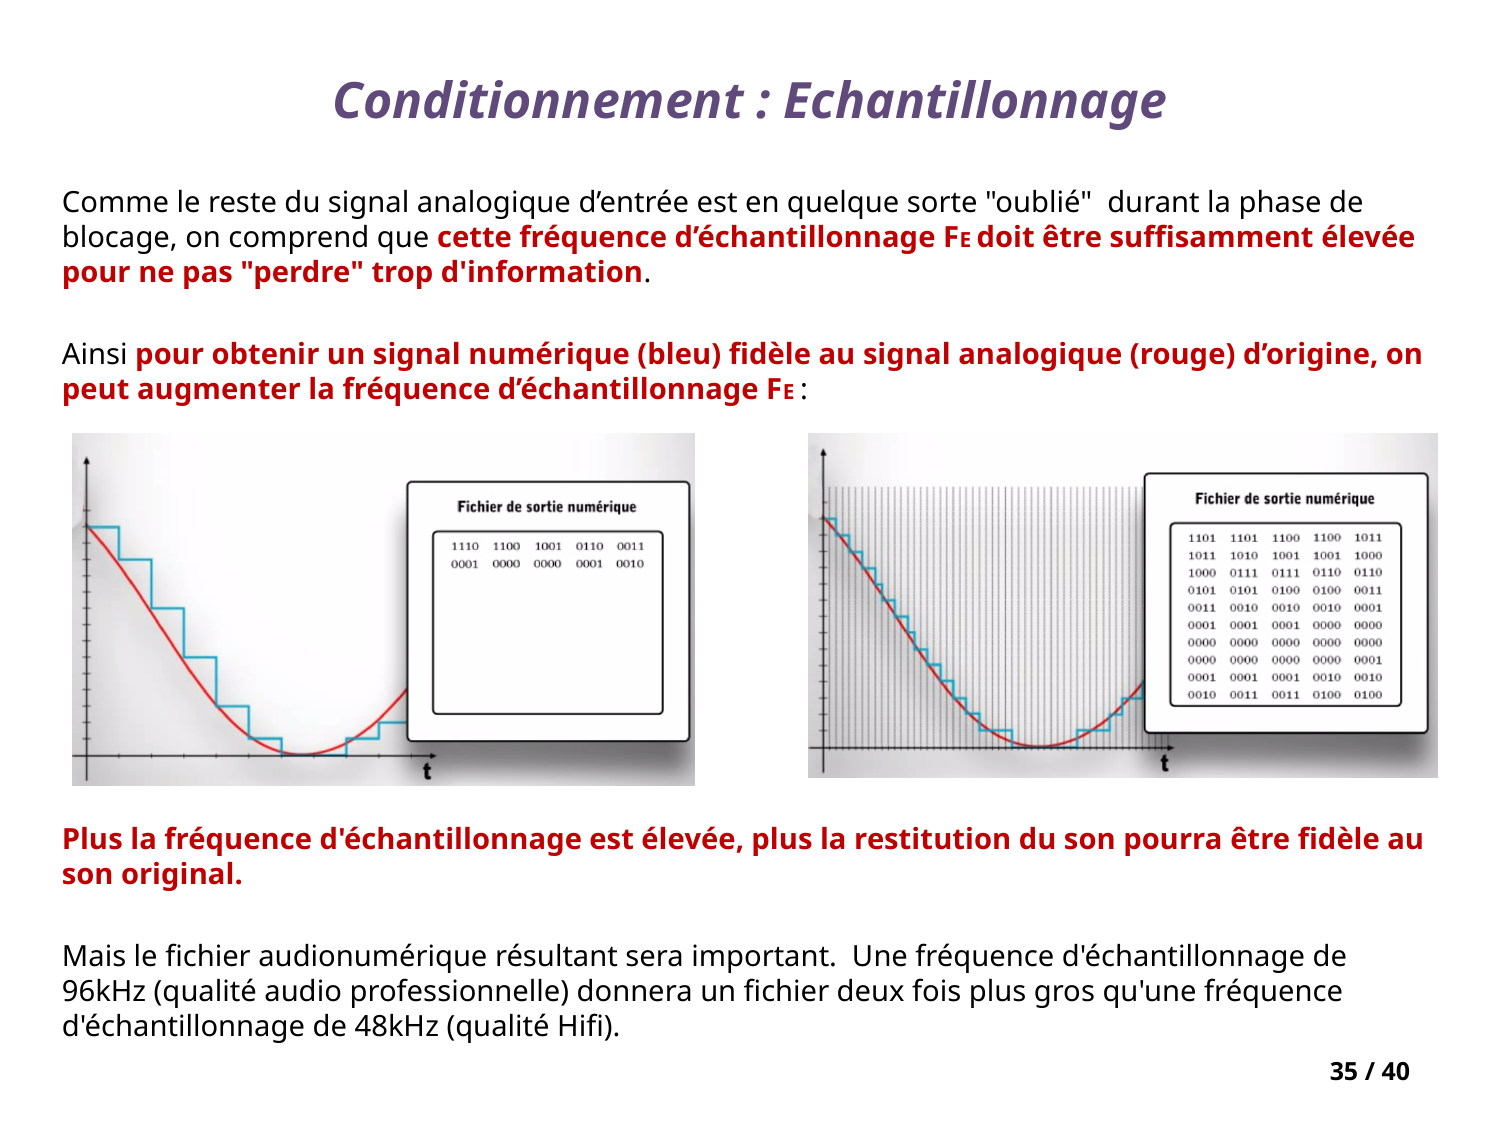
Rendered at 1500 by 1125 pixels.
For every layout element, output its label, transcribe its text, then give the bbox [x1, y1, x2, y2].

list Comme le reste du signal analogique d’entrée est en quelque sorte "oublié" durant la phase de blocage, on comprend que cette fréquence d’échantillonnage FE doit être suffisamment élevée pour ne pas "perdre" trop d'information. Ainsi pour obtenir un signal numérique (bleu) fidèle au signal analogique (rouge) d’origine, on peut augmenter la fréquence d’échantillonnage FE : Plus la fréquence d'échantillonnage est élevée, plus la restitution du son pourra être fidèle au son original. Mais le fichier audionumérique résultant sera important. Une fréquence d'échantillonnage de 96kHz (qualité audio professionnelle) donnera un fichier deux fois plus gros qu'une fréquence d'échantillonnage de 48kHz (qualité Hifi). [46, 175, 1454, 1079]
title Conditionnement : Echantillonnage [75, 45, 1425, 153]
picture [72, 433, 695, 786]
picture [808, 433, 1438, 778]
slide_number <numéro> / 40 [1074, 1042, 1425, 1103]
